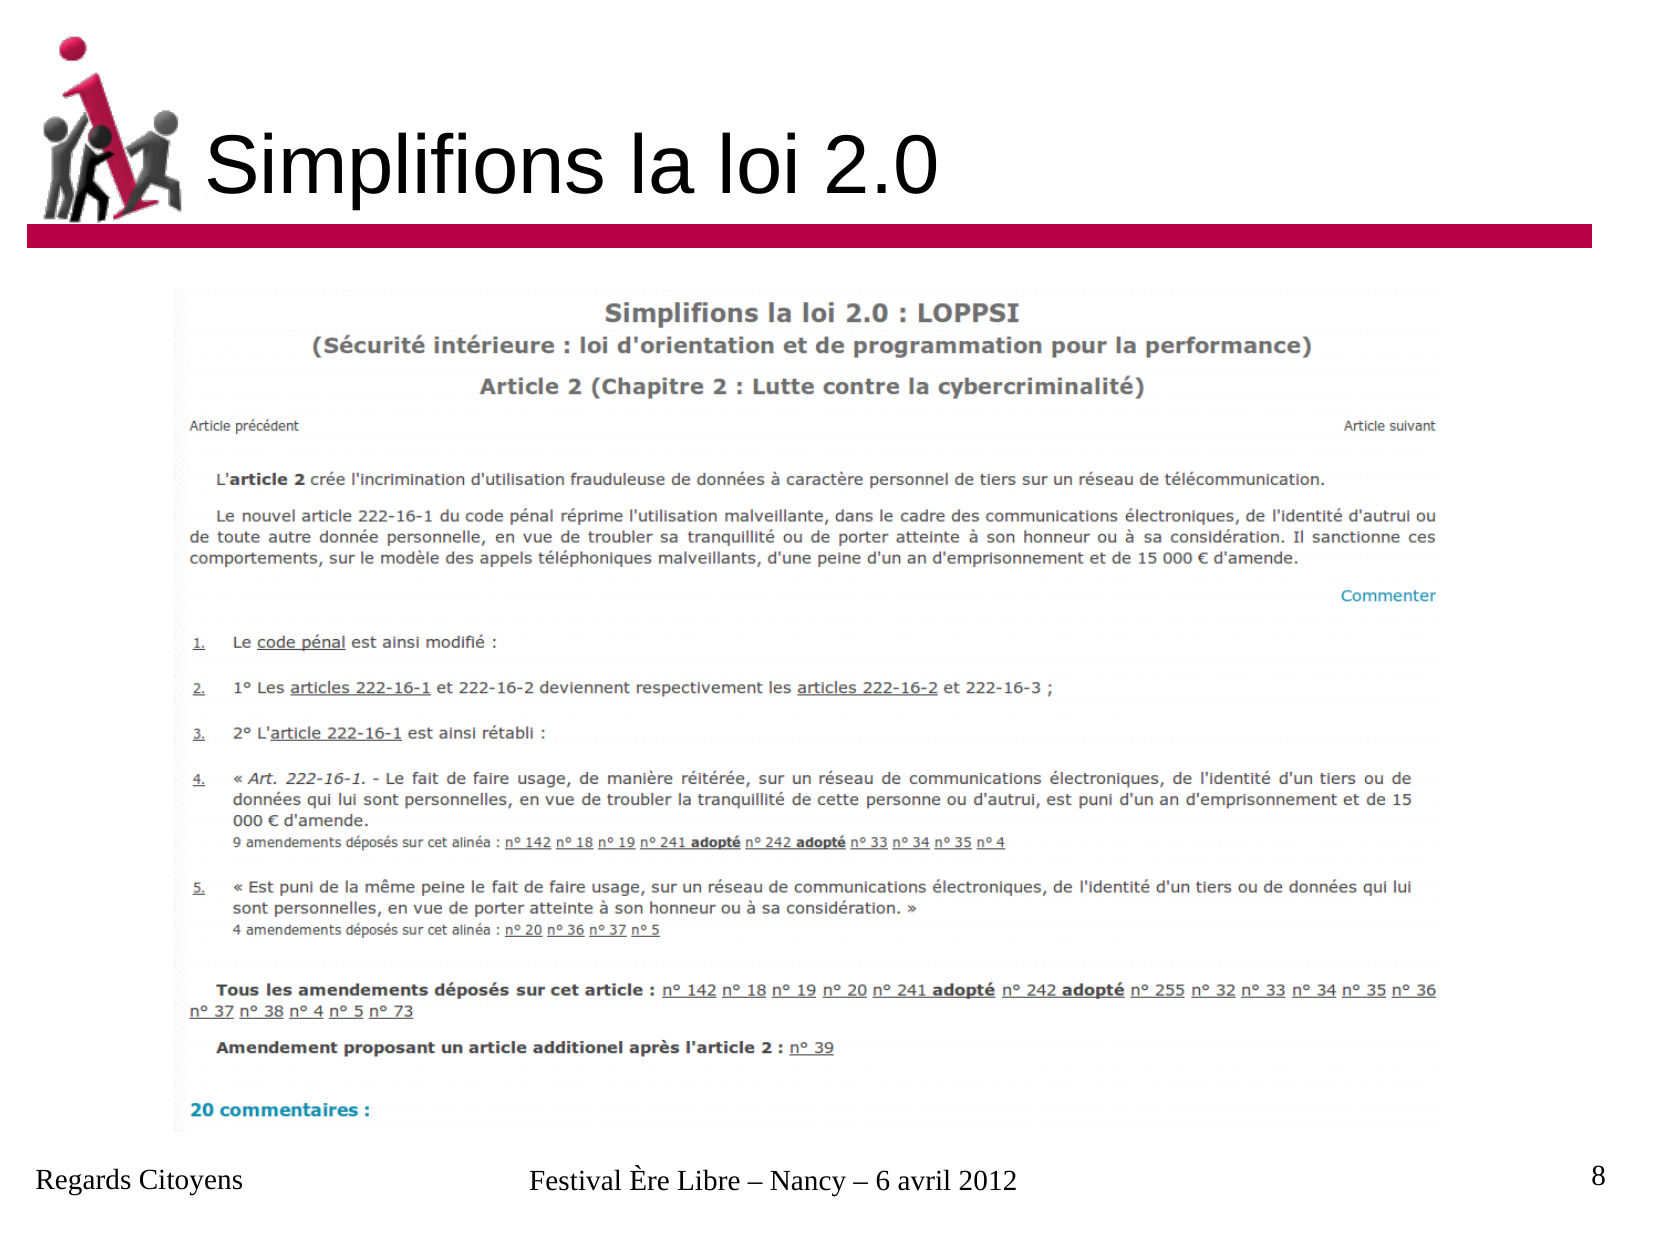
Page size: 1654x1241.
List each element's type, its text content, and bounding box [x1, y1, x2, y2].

title Simplifions la loi 2.0 [204, 68, 1593, 261]
picture [173, 289, 1447, 1133]
picture [27, 31, 208, 224]
